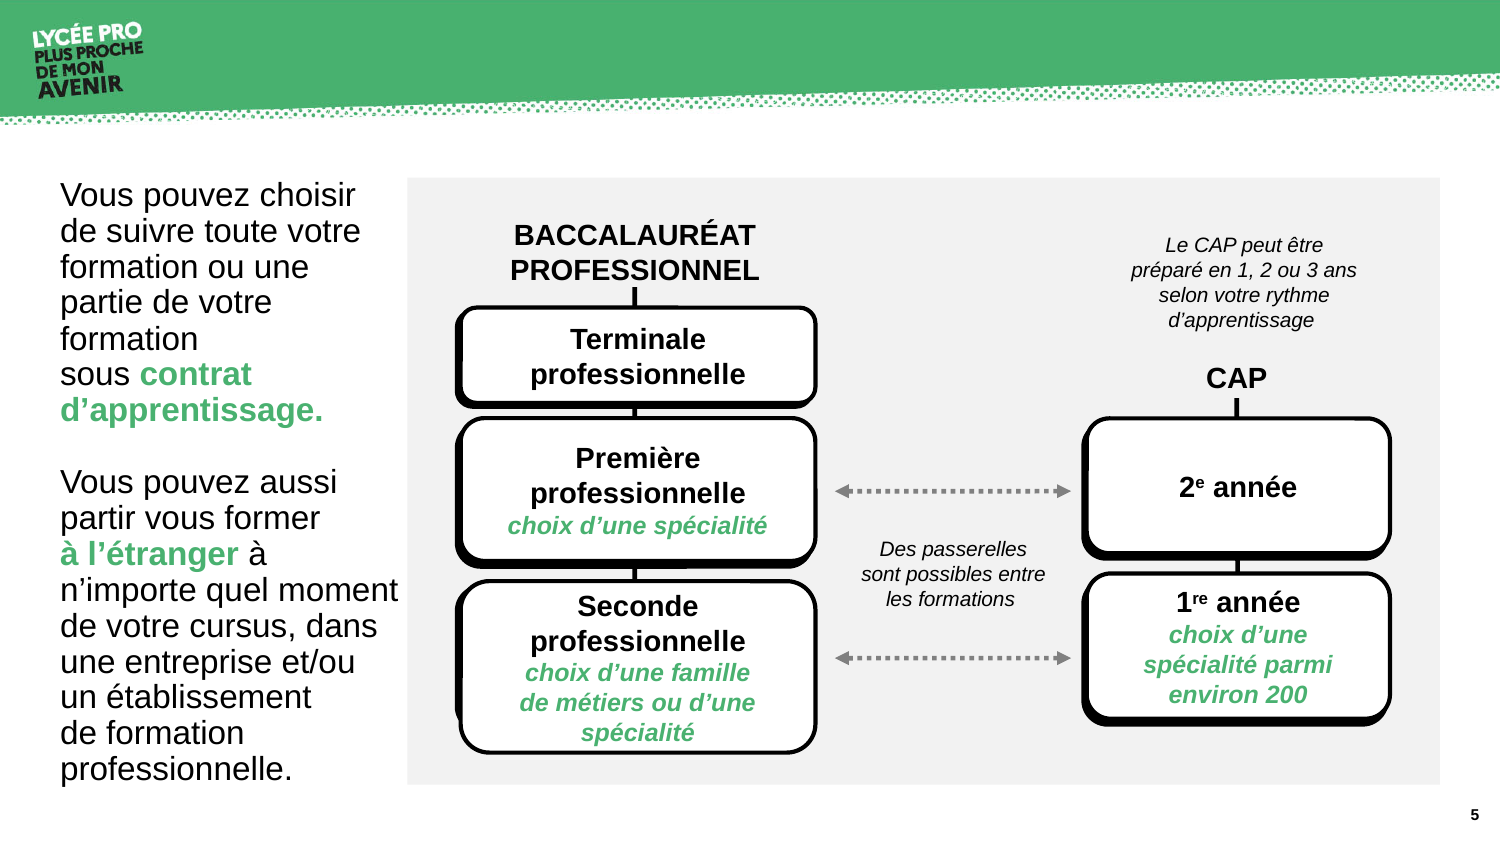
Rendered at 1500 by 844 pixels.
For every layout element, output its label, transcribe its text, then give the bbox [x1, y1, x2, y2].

text_box Des passerelles sont possibles entre les formations [835, 528, 1072, 618]
text_box Seconde professionnelle choix d’une famille de métiers ou d’une spécialité [460, 581, 816, 753]
picture [0, 0, 1500, 125]
text_box Terminale professionnelle [460, 307, 816, 403]
text_box BACCALAURÉAT PROFESSIONNEL [454, 209, 816, 294]
text_box [407, 177, 1440, 785]
text_box Première professionnelle choix d’une spécialité [460, 418, 816, 561]
text_box Le CAP peut être préparé en 1, 2 ou 3 ans selon votre rythme d’apprentissage [1112, 223, 1376, 339]
title Vous pouvez choisir de suivre toute votre formation ou une partie de votre formation sous contrat d’apprentissage. Vous pouvez aussi partir vous former à l’étranger à n’importe quel moment de votre cursus, dans une entreprise et/ou un établissement de formation professionnelle. [59, 177, 402, 462]
slide_number <numéro> [1257, 784, 1480, 844]
text_box 1re année choix d’une spécialité parmi environ 200 [1086, 573, 1390, 719]
text_box 2e année [1086, 418, 1390, 554]
text_box CAP [1083, 352, 1390, 403]
